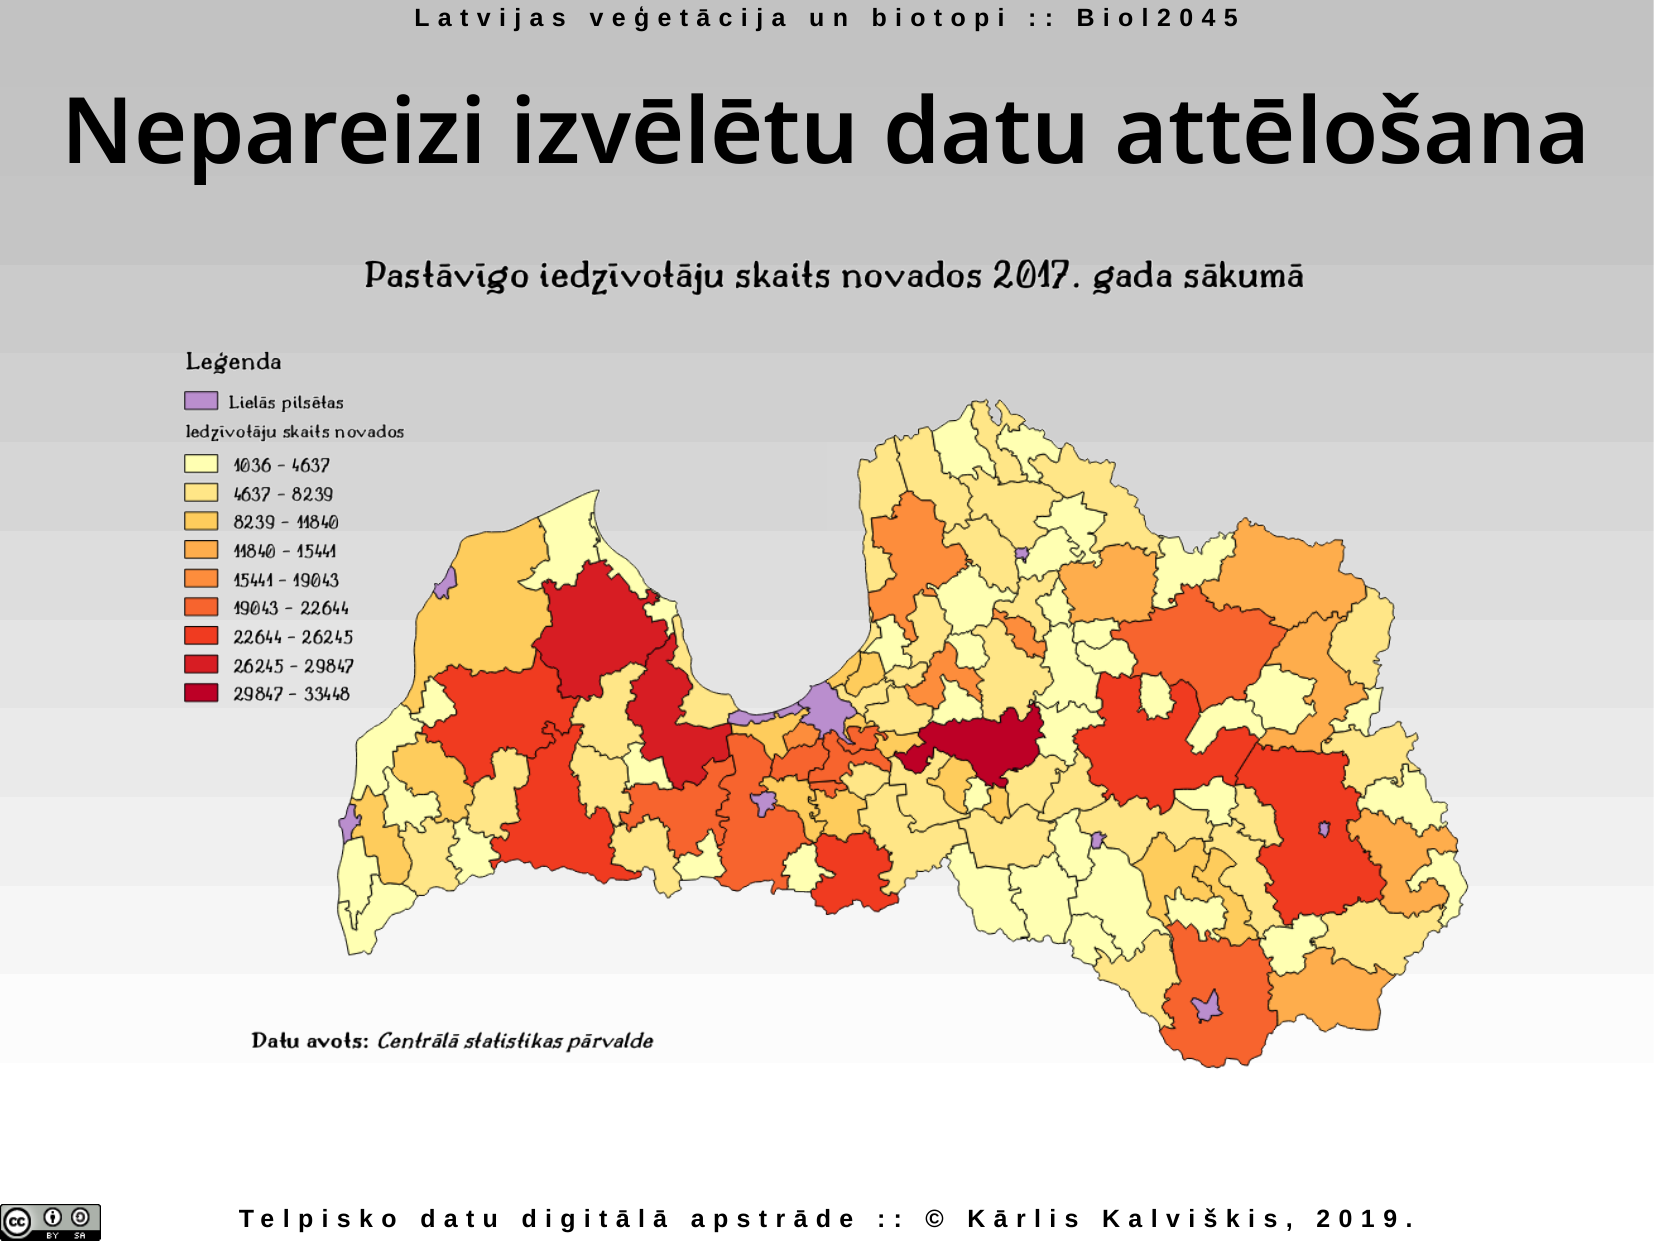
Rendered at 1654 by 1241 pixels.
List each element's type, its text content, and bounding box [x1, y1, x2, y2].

title Nepareizi izvēlētu datu attēlošana [29, 40, 1625, 288]
picture [0, 0, 1654, 1241]
